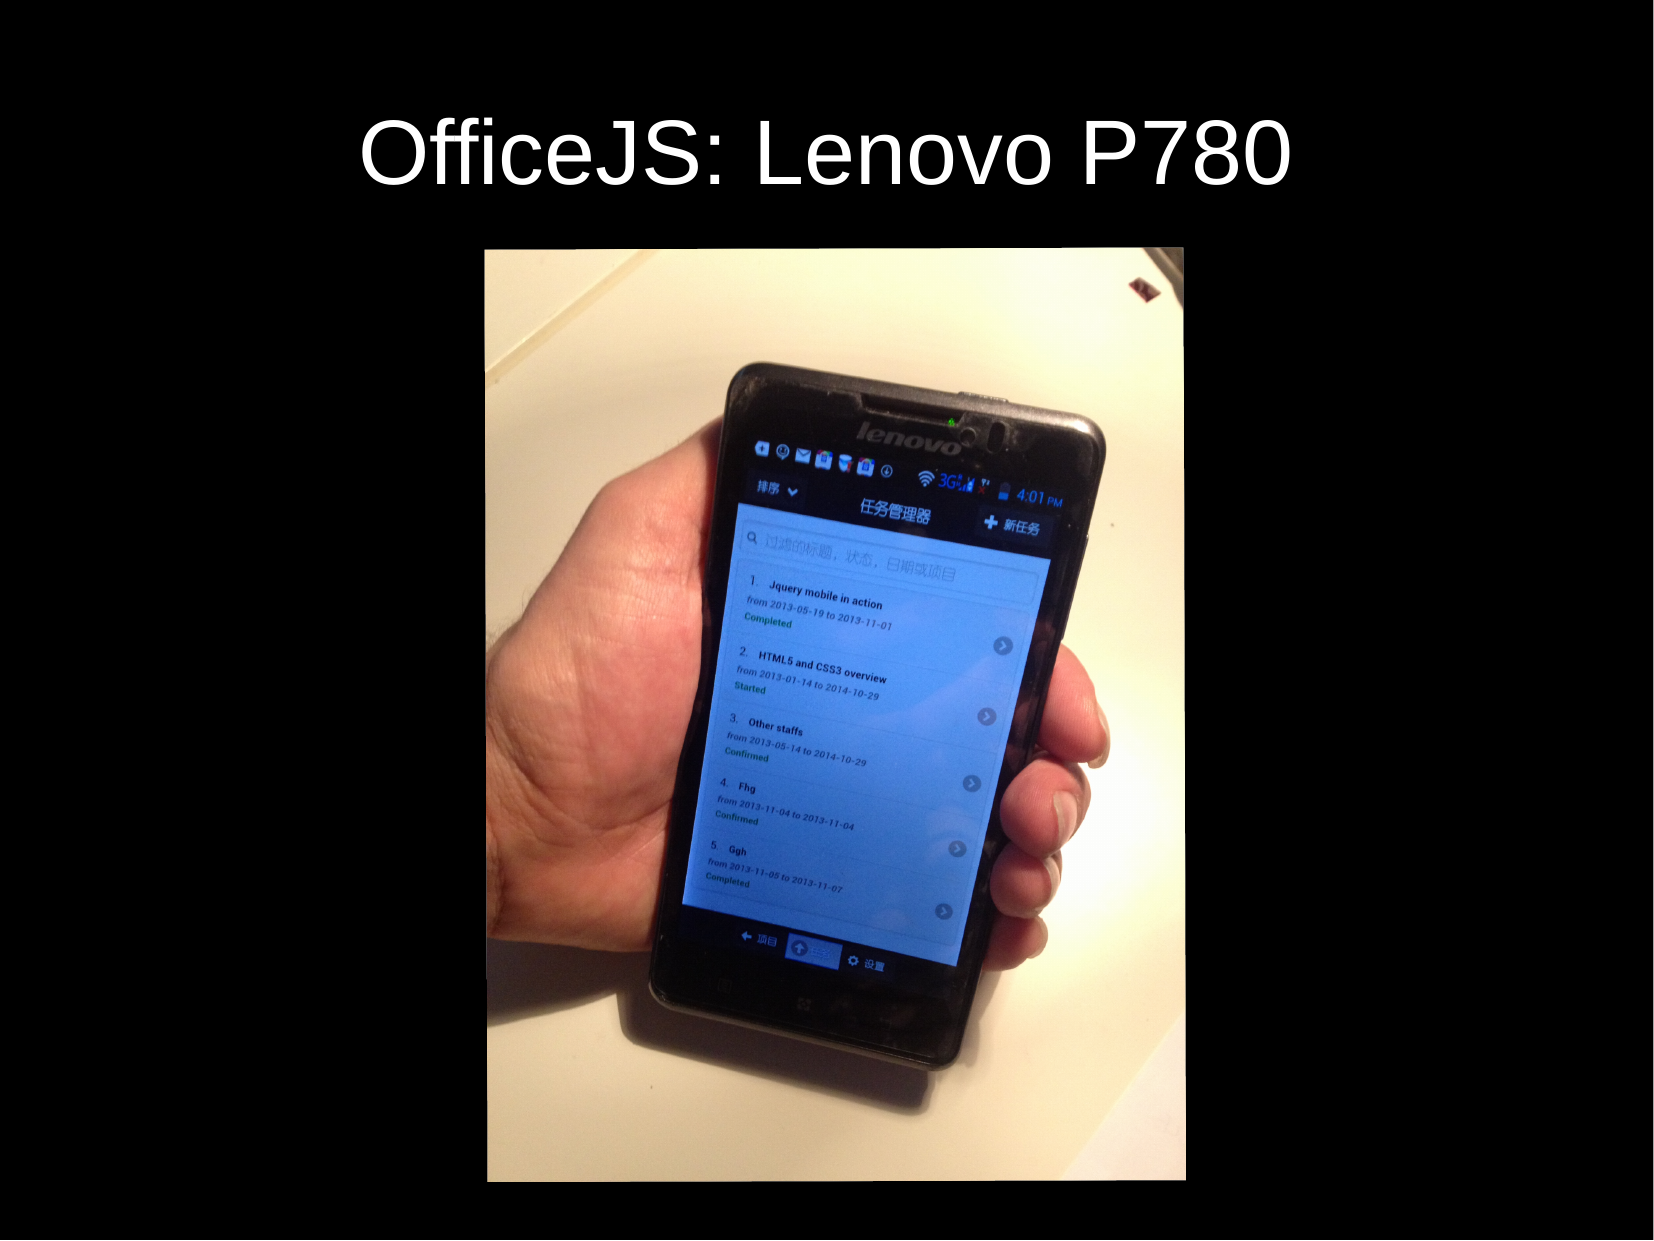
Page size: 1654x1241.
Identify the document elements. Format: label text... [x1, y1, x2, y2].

title OfficeJS: Lenovo P780 [82, 49, 1571, 257]
picture [484, 248, 1186, 1182]
